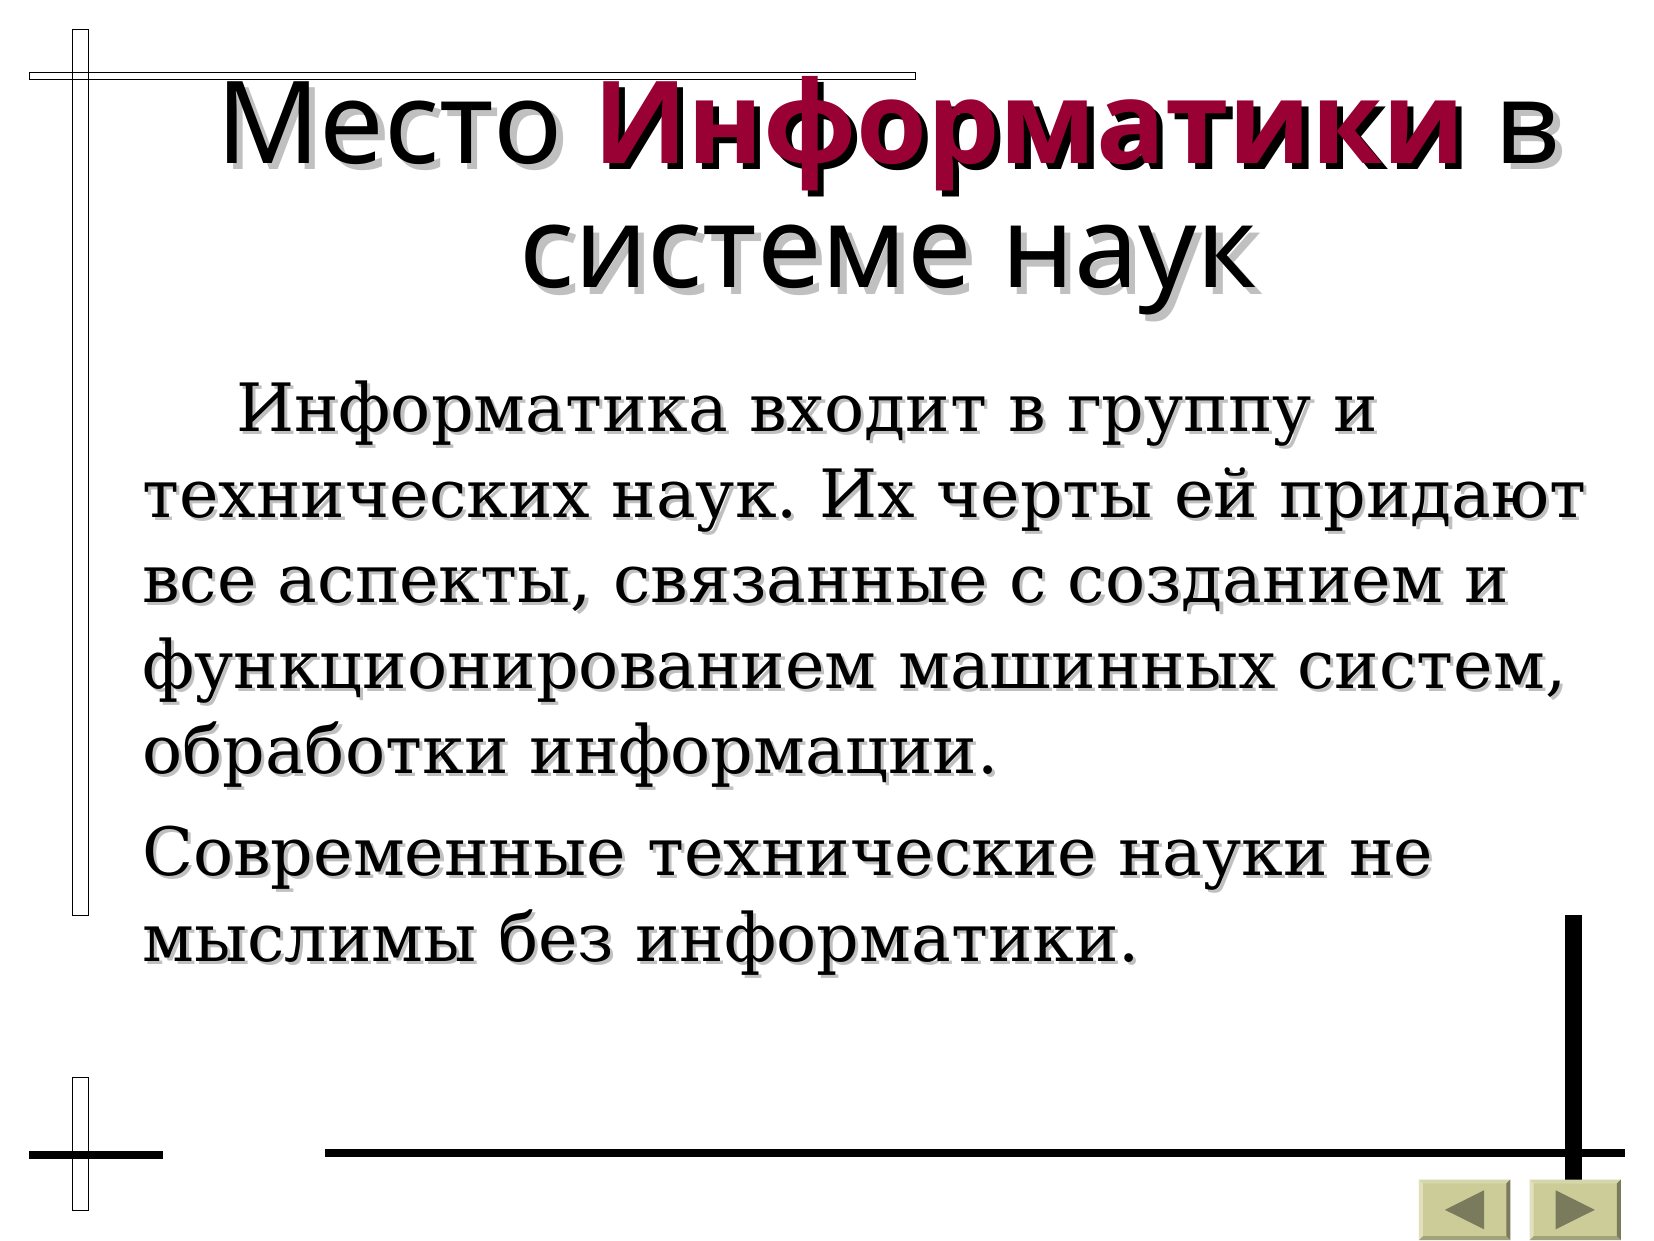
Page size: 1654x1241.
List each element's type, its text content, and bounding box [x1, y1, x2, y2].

list Информатика входит в группу и технических наук. Их черты ей придают все аспекты, связанные с созданием и функционированием машинных систем, обработки информации. Современные технические науки не мыслимы без информатики. [71, 354, 1654, 1174]
title Место Информатики в системе наук [123, 47, 1654, 329]
text_box [1419, 1179, 1511, 1241]
text_box [1530, 1179, 1621, 1241]
